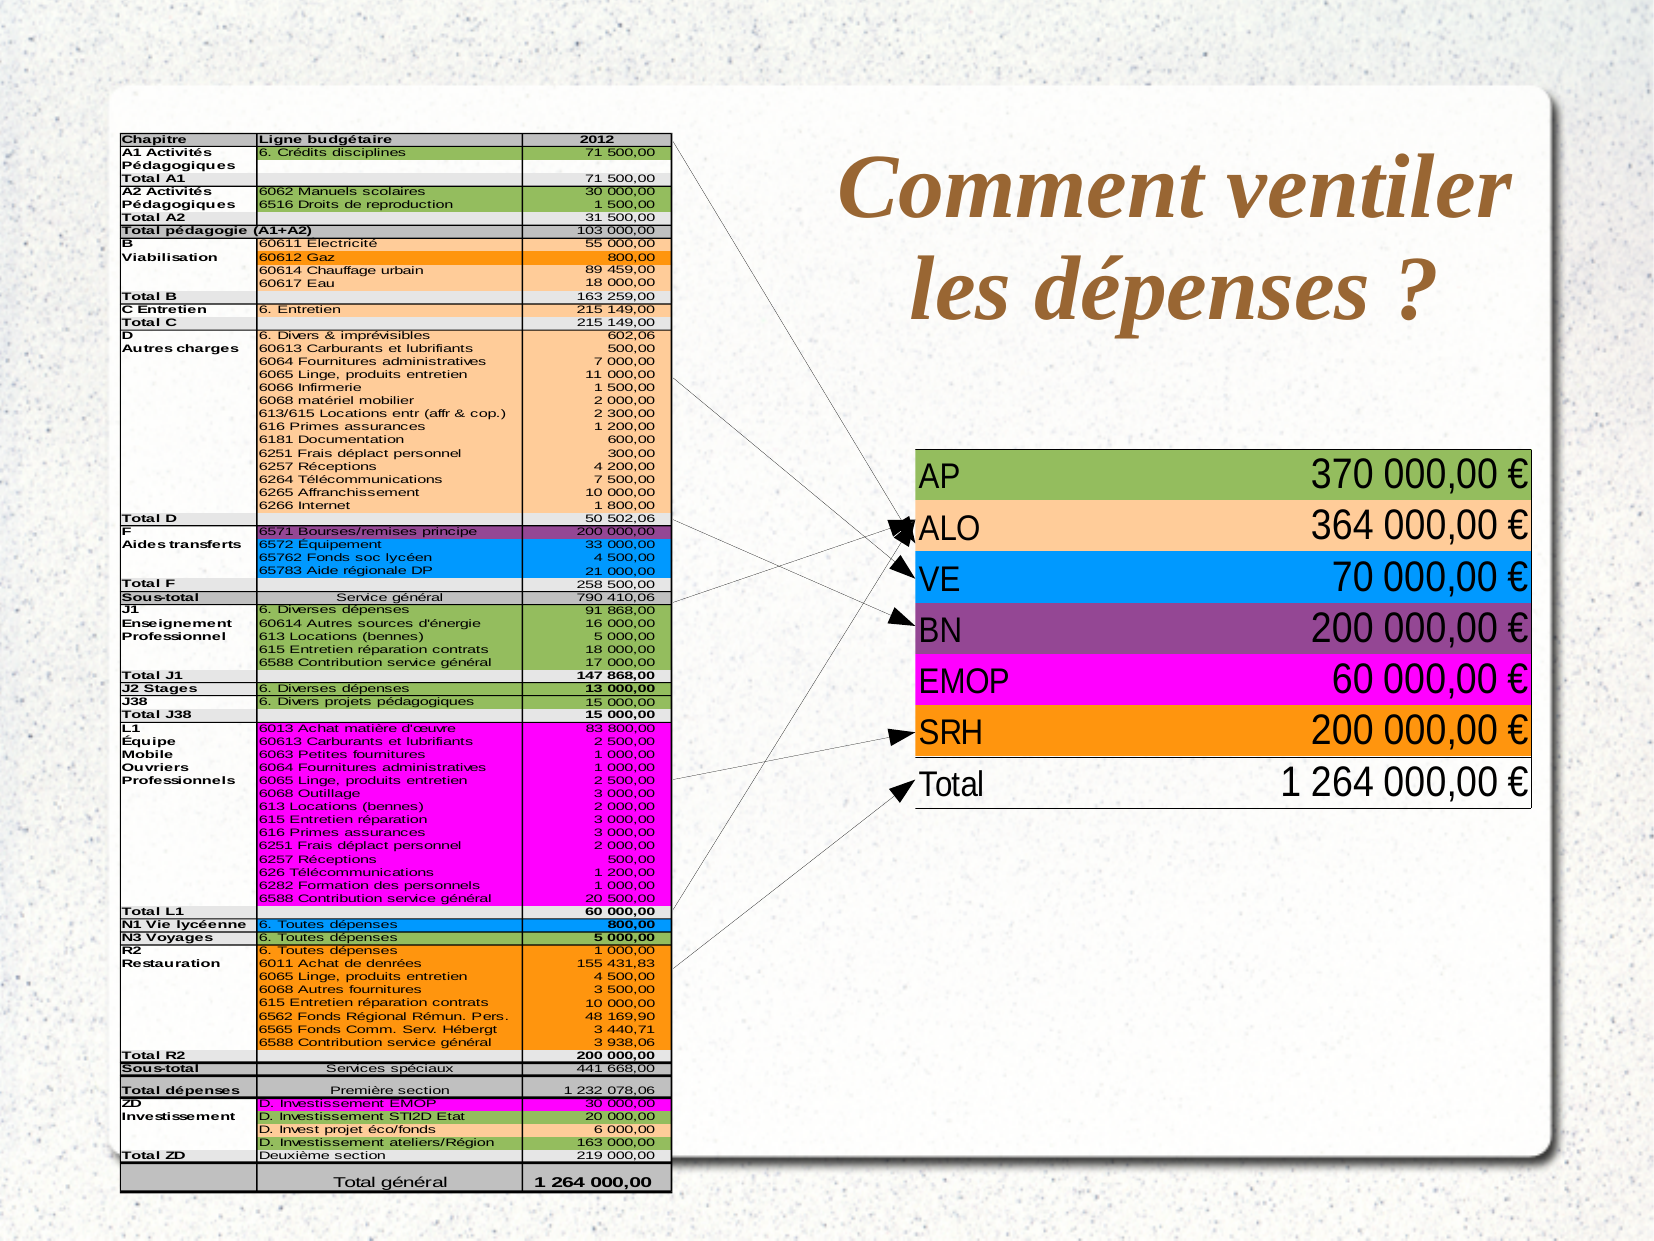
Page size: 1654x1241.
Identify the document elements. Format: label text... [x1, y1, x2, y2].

title Comment ventiler les dépenses ? [814, 96, 1536, 378]
picture [0, 0, 1654, 1241]
chart [119, 94, 674, 1195]
chart [915, 448, 1536, 854]
